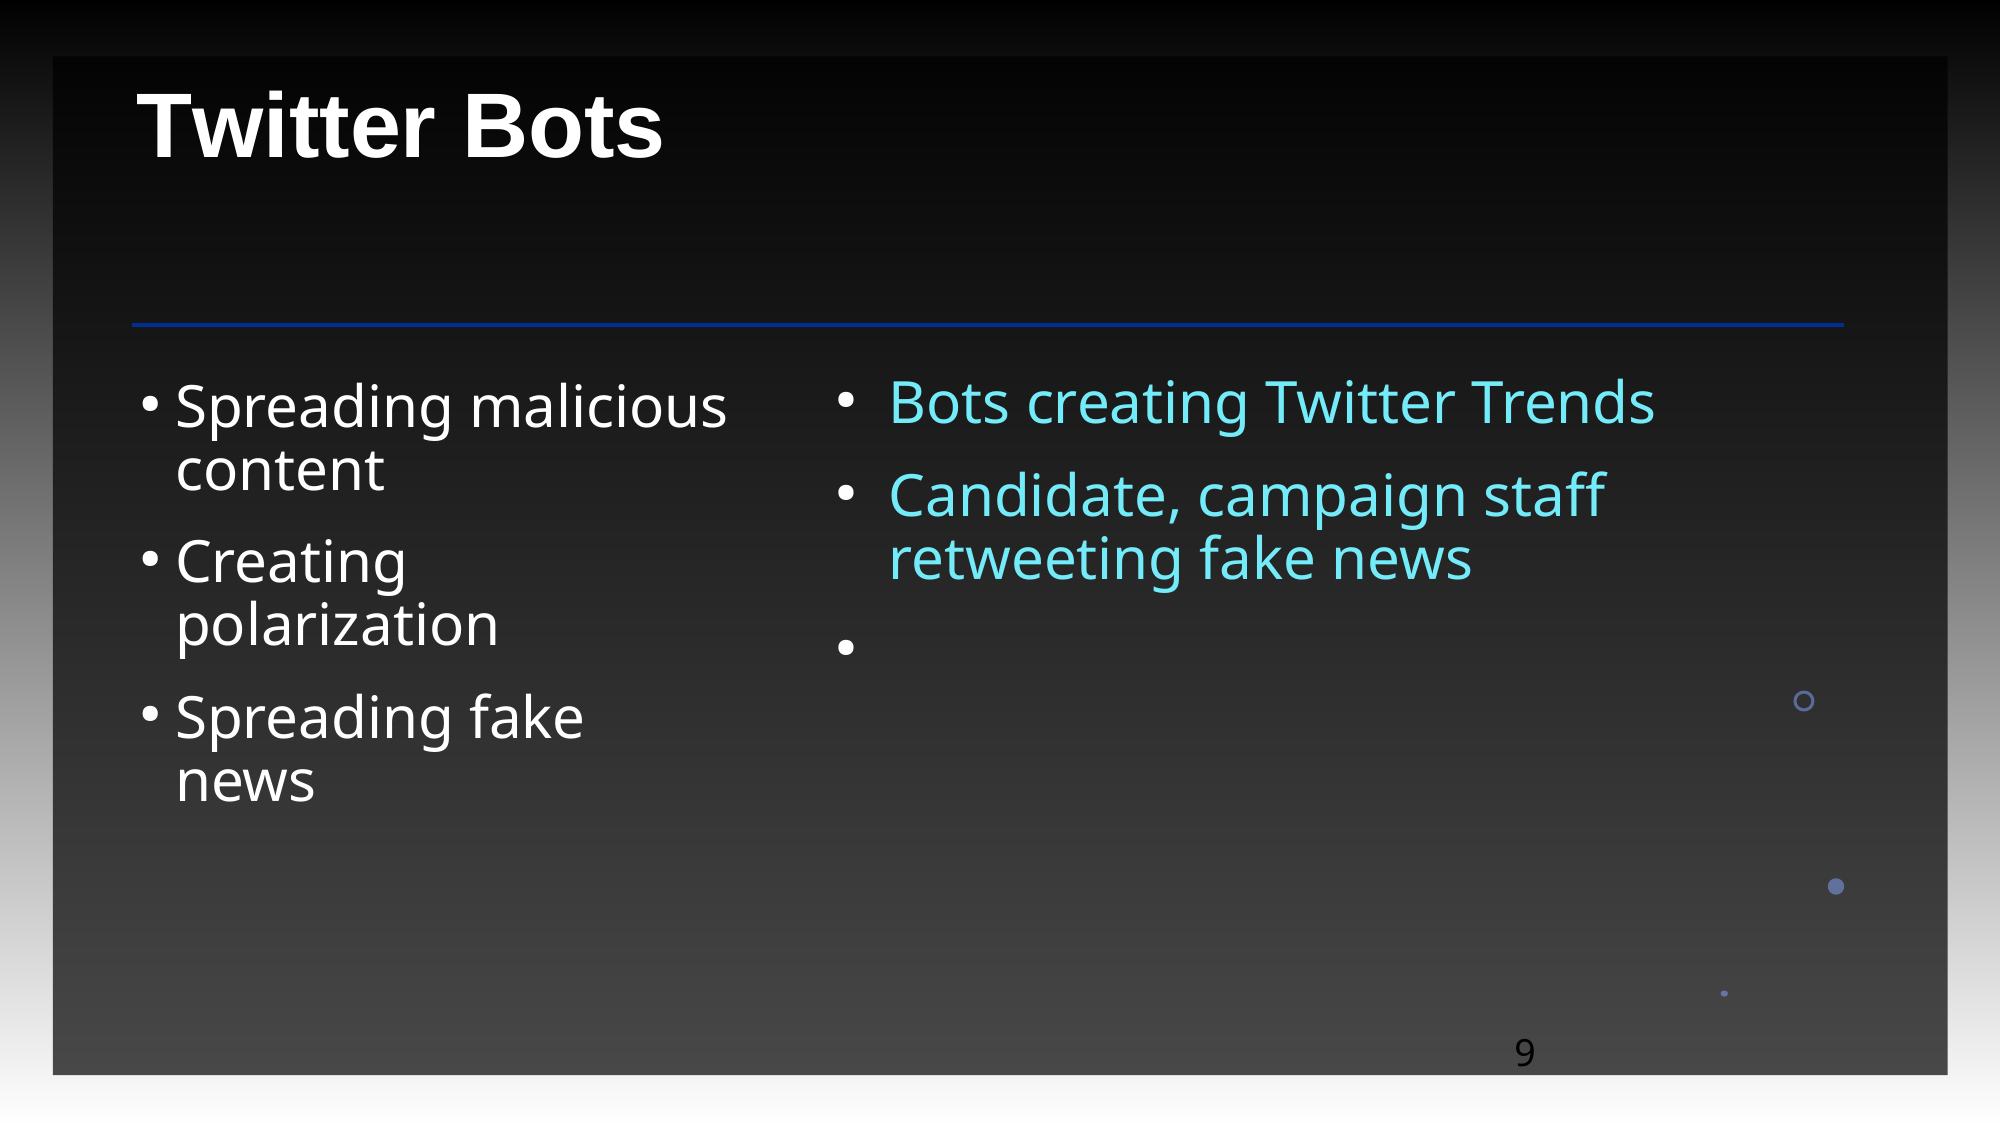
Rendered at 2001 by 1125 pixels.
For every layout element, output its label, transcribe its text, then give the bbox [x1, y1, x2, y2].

title Twitter Bots [121, 70, 1845, 289]
list Bots creating Twitter Trends Candidate, campaign staff retweeting fake news [803, 366, 1840, 977]
slide_number <number> [1499, 1021, 1950, 1082]
list Spreading malicious content Creating polarization Spreading fake news [124, 369, 745, 981]
